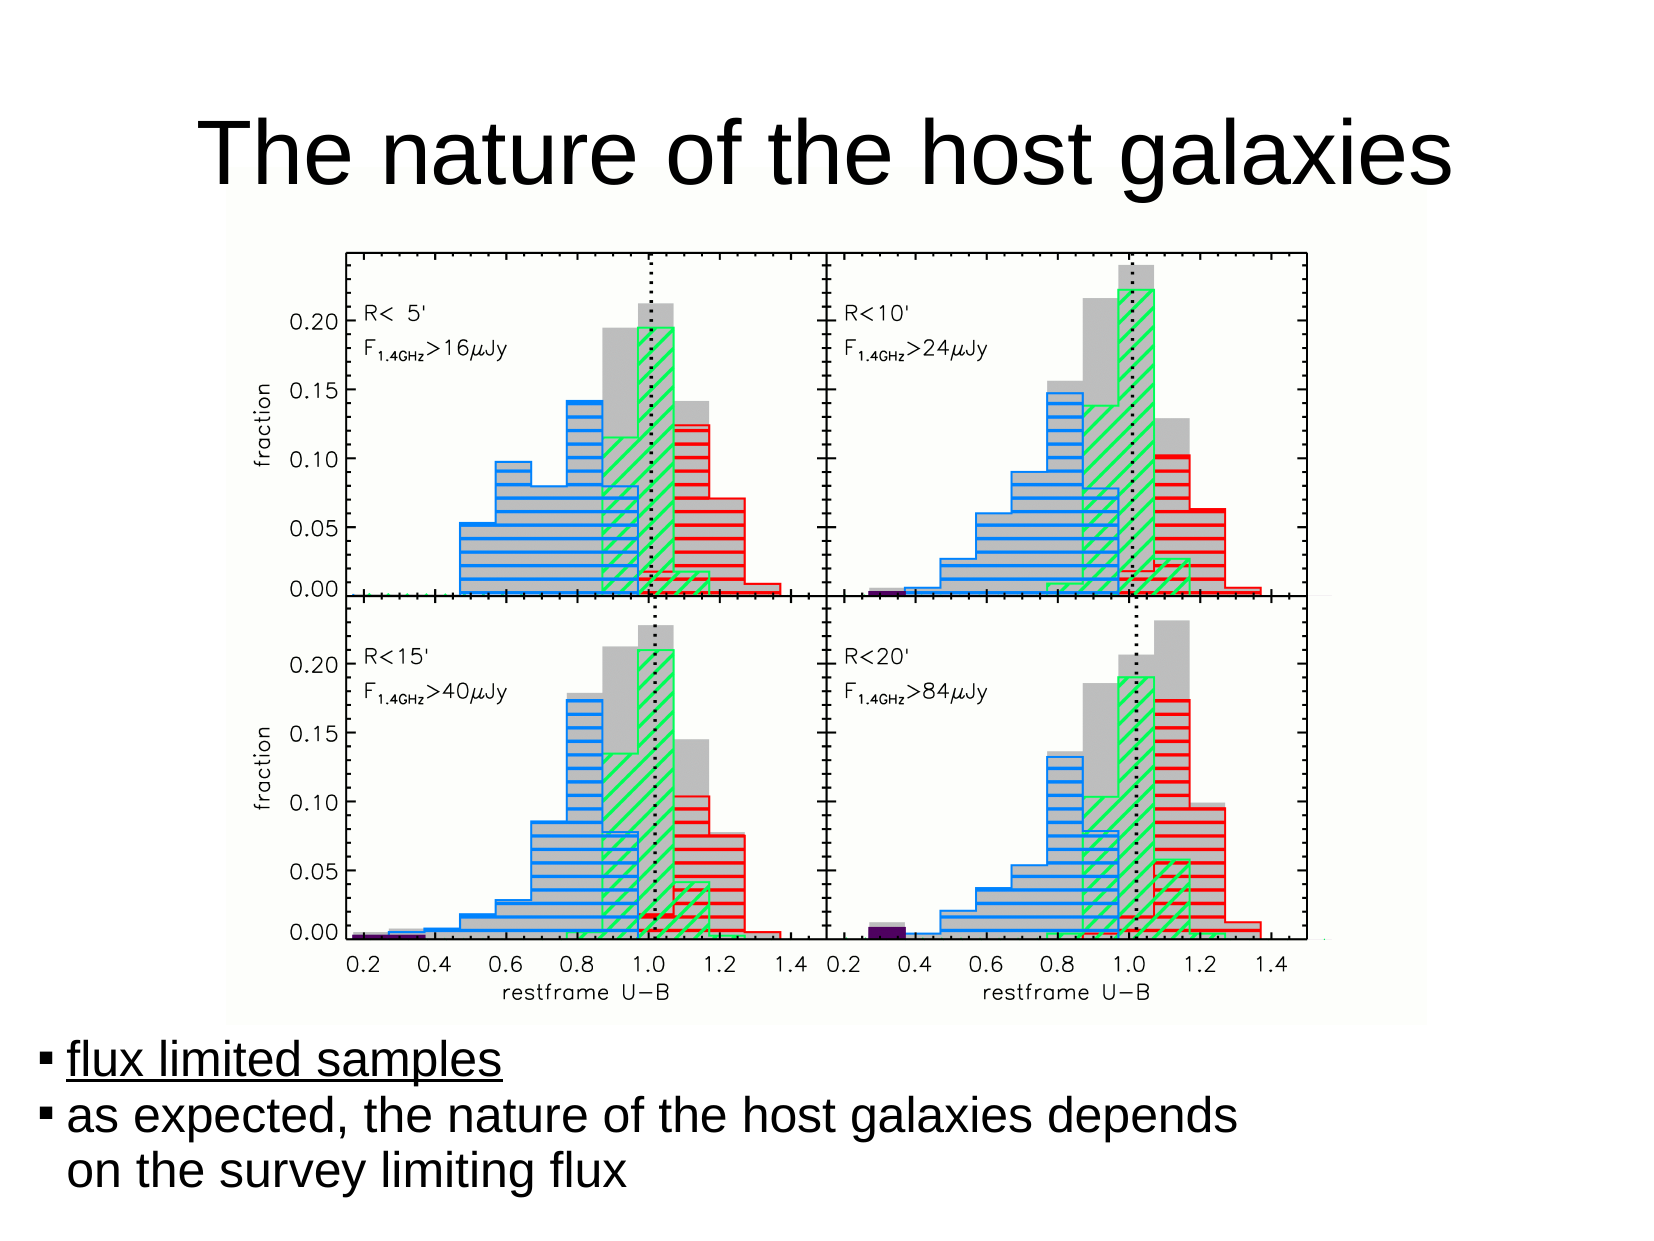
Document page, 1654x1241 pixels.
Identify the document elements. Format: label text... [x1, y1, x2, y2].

text_box flux limited samples as expected, the nature of the host galaxies depends on the survey limiting flux [25, 1023, 1391, 1241]
title The nature of the host galaxies [96, 49, 1558, 257]
picture [226, 257, 1427, 1025]
